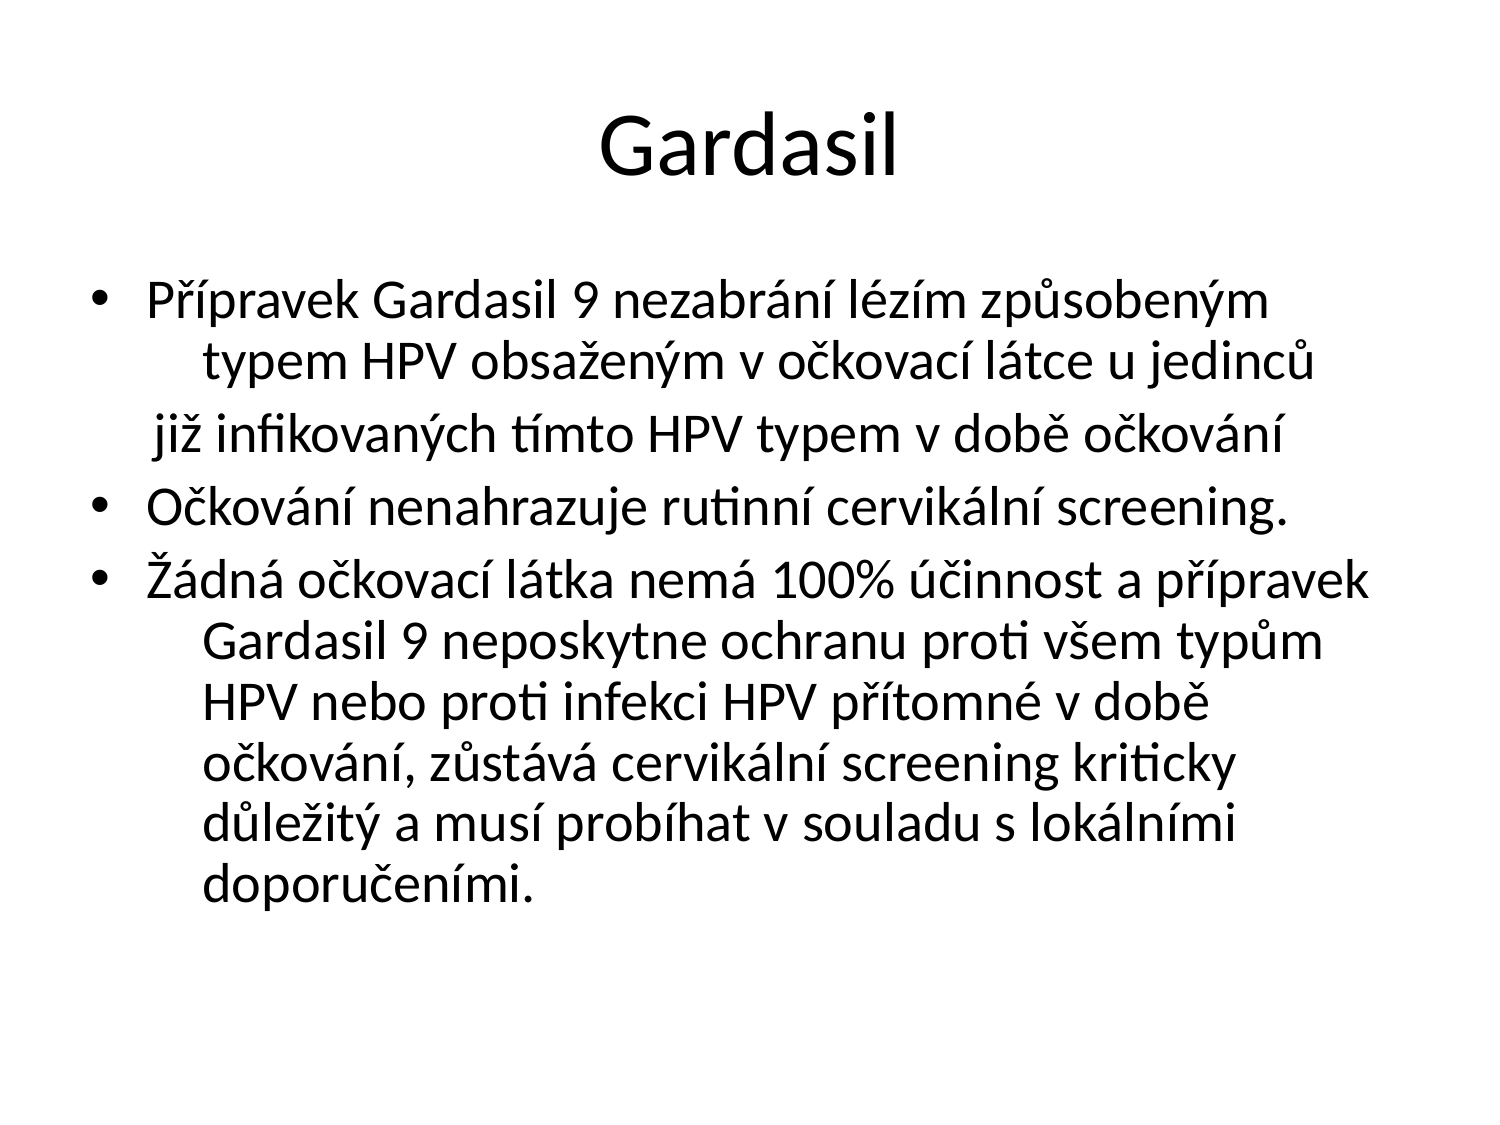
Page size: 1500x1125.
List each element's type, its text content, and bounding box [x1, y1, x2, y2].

title Gardasil [75, 45, 1426, 233]
list Přípravek Gardasil 9 nezabrání lézím způsobeným typem HPV obsaženým v očkovací látce u jedinců již infikovaných tímto HPV typem v době očkování Očkování nenahrazuje rutinní cervikální screening. Žádná očkovací látka nemá 100% účinnost a přípravek Gardasil 9 neposkytne ochranu proti všem typům HPV nebo proti infekci HPV přítomné v době očkování, zůstává cervikální screening kriticky důležitý a musí probíhat v souladu s lokálními doporučeními. [75, 262, 1426, 1005]
